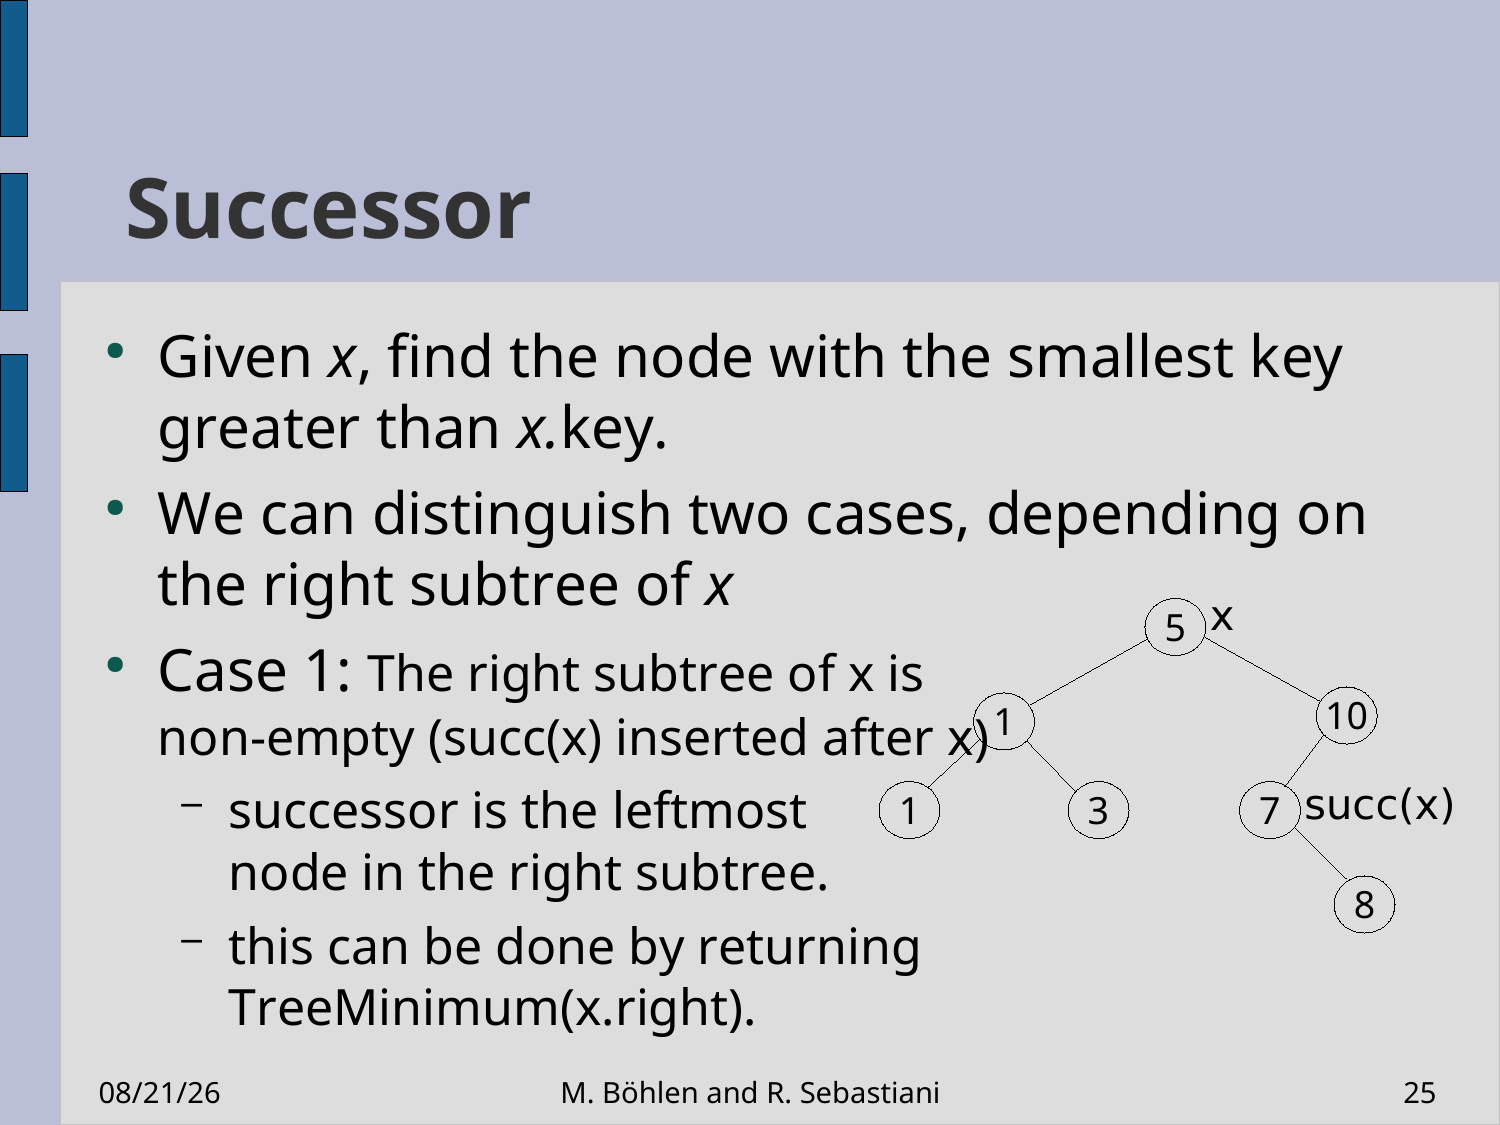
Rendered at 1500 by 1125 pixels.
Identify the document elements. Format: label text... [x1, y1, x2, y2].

text_box x [1195, 584, 1250, 648]
text_box 1 [879, 781, 940, 839]
list Given x, find the node with the smallest key greater than x.key. We can distinguish two cases, depending on the right subtree of x Case 1: The right subtree of x is non-empty (succ(x) inserted after x) successor is the leftmost node in the right subtree. this can be done by returning TreeMinimum(x.right). [72, 312, 1392, 1048]
text_box 1 [973, 692, 1035, 750]
text_box 10 [1316, 686, 1378, 745]
text_box 3 [1068, 781, 1130, 839]
text_box 7 [1239, 781, 1289, 839]
text_box succ(x) [1289, 773, 1471, 837]
text_box 8 [1334, 875, 1396, 934]
text_box 5 [1144, 598, 1196, 656]
title Successor [110, 67, 1392, 271]
